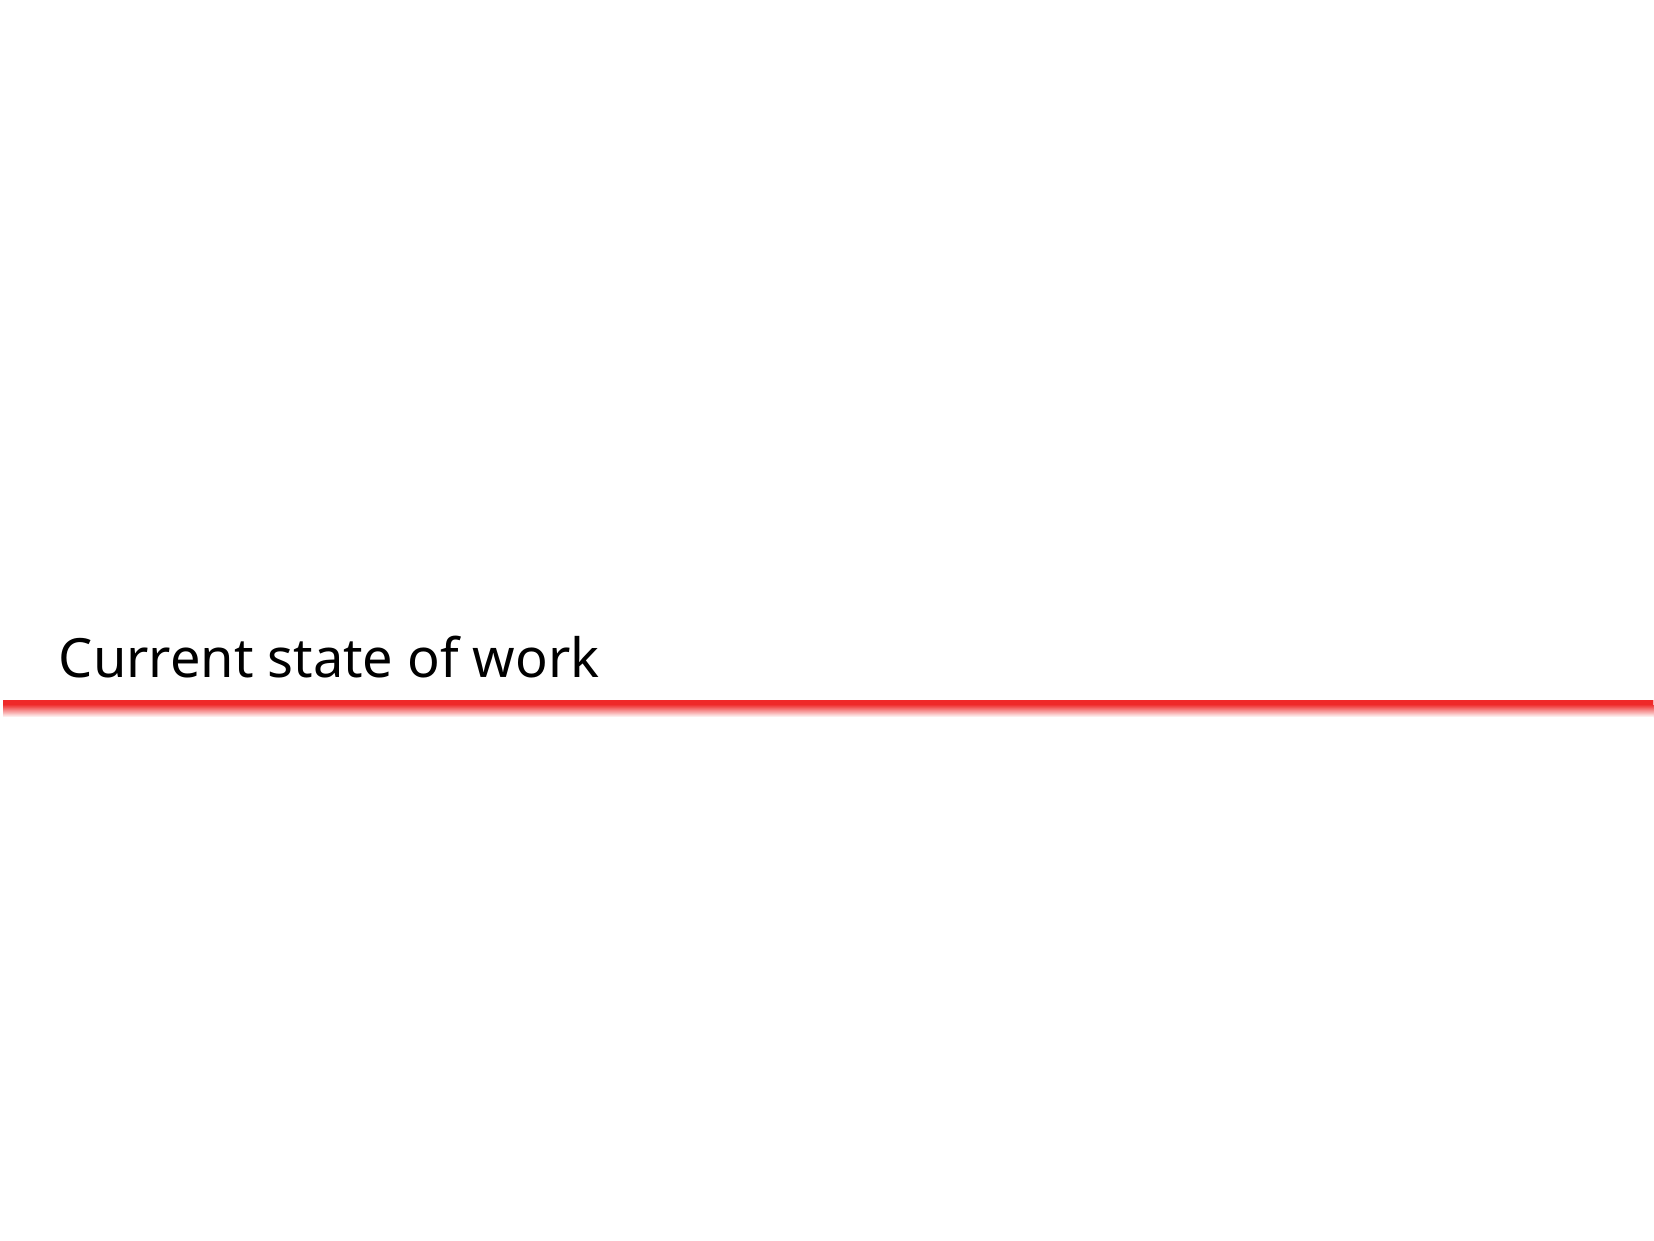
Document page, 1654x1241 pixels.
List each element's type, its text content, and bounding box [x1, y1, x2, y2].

title Current state of work [59, 546, 1595, 694]
